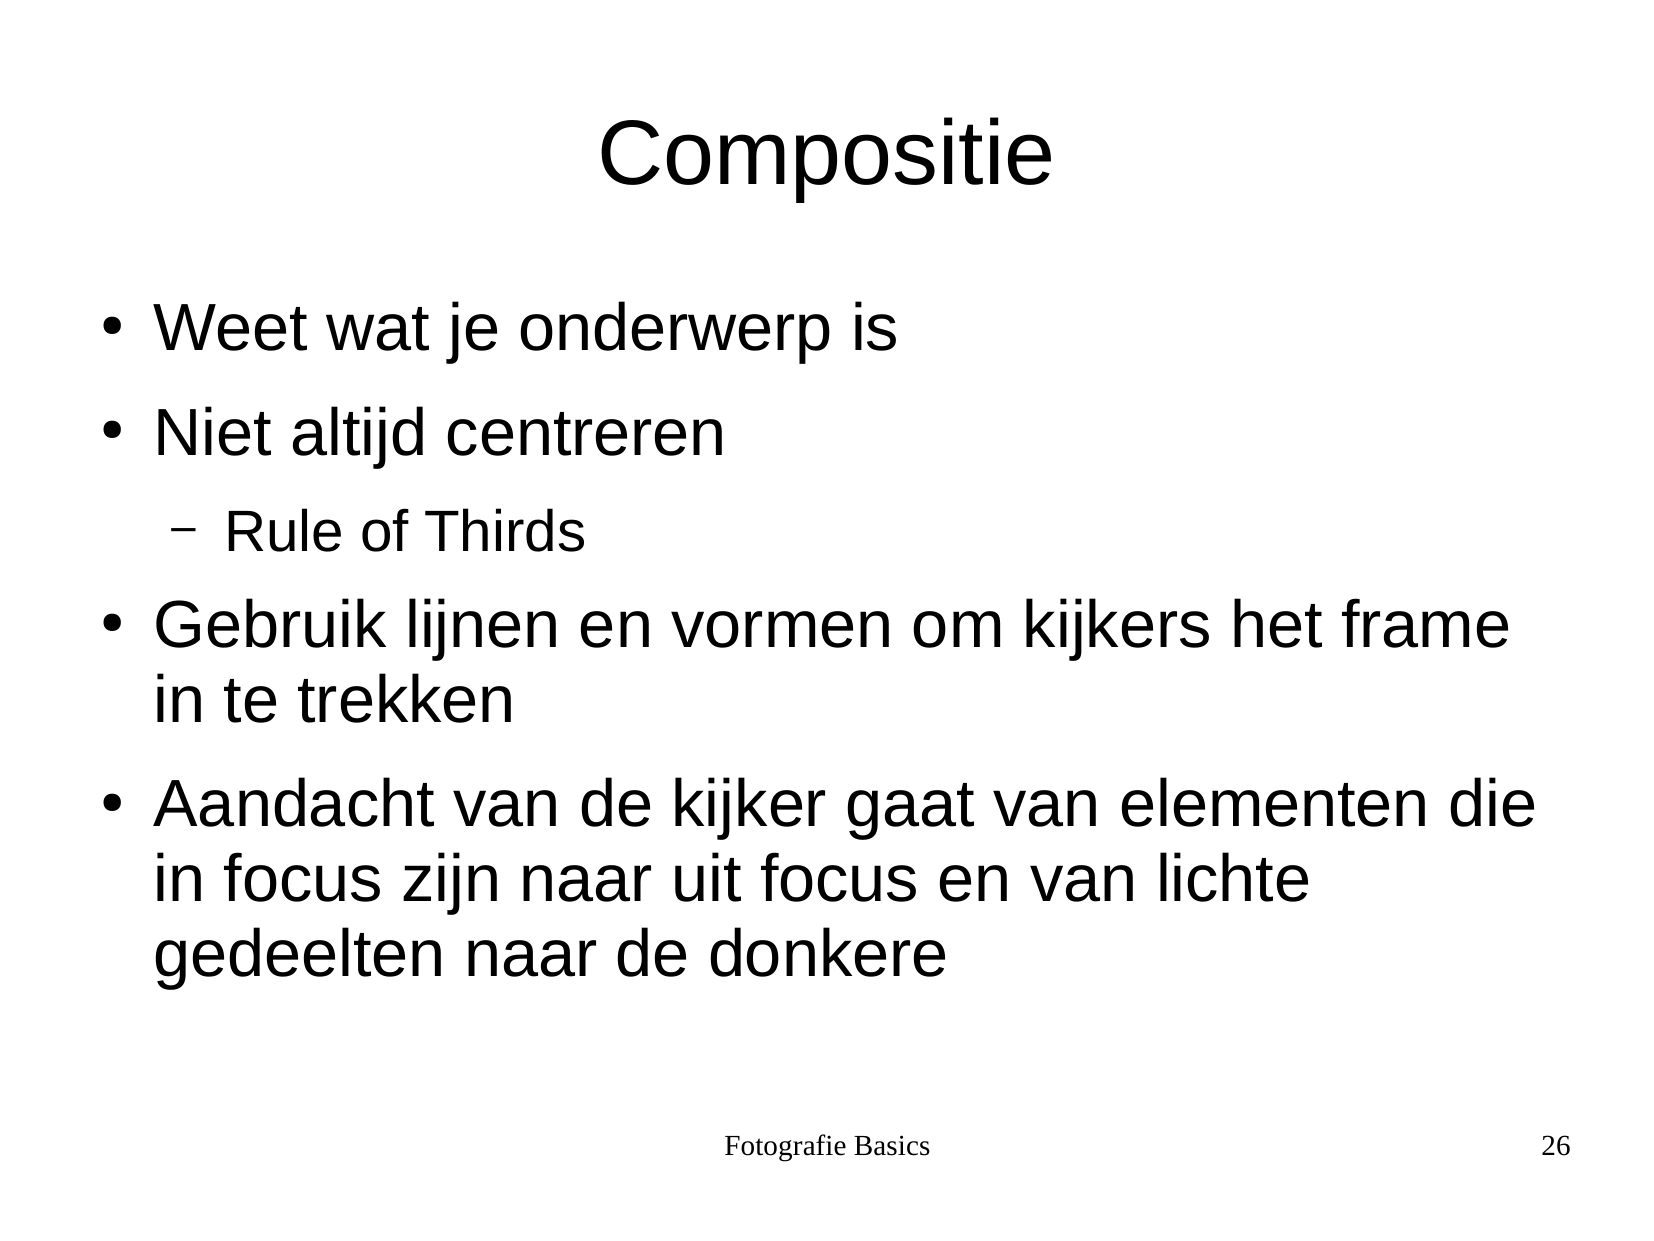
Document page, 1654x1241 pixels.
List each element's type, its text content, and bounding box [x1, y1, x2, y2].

title Compositie [82, 49, 1571, 257]
list Weet wat je onderwerp is Niet altijd centreren Rule of Thirds Gebruik lijnen en vormen om kijkers het frame in te trekken Aandacht van de kijker gaat van elementen die in focus zijn naar uit focus en van lichte gedeelten naar de donkere [82, 290, 1571, 1010]
